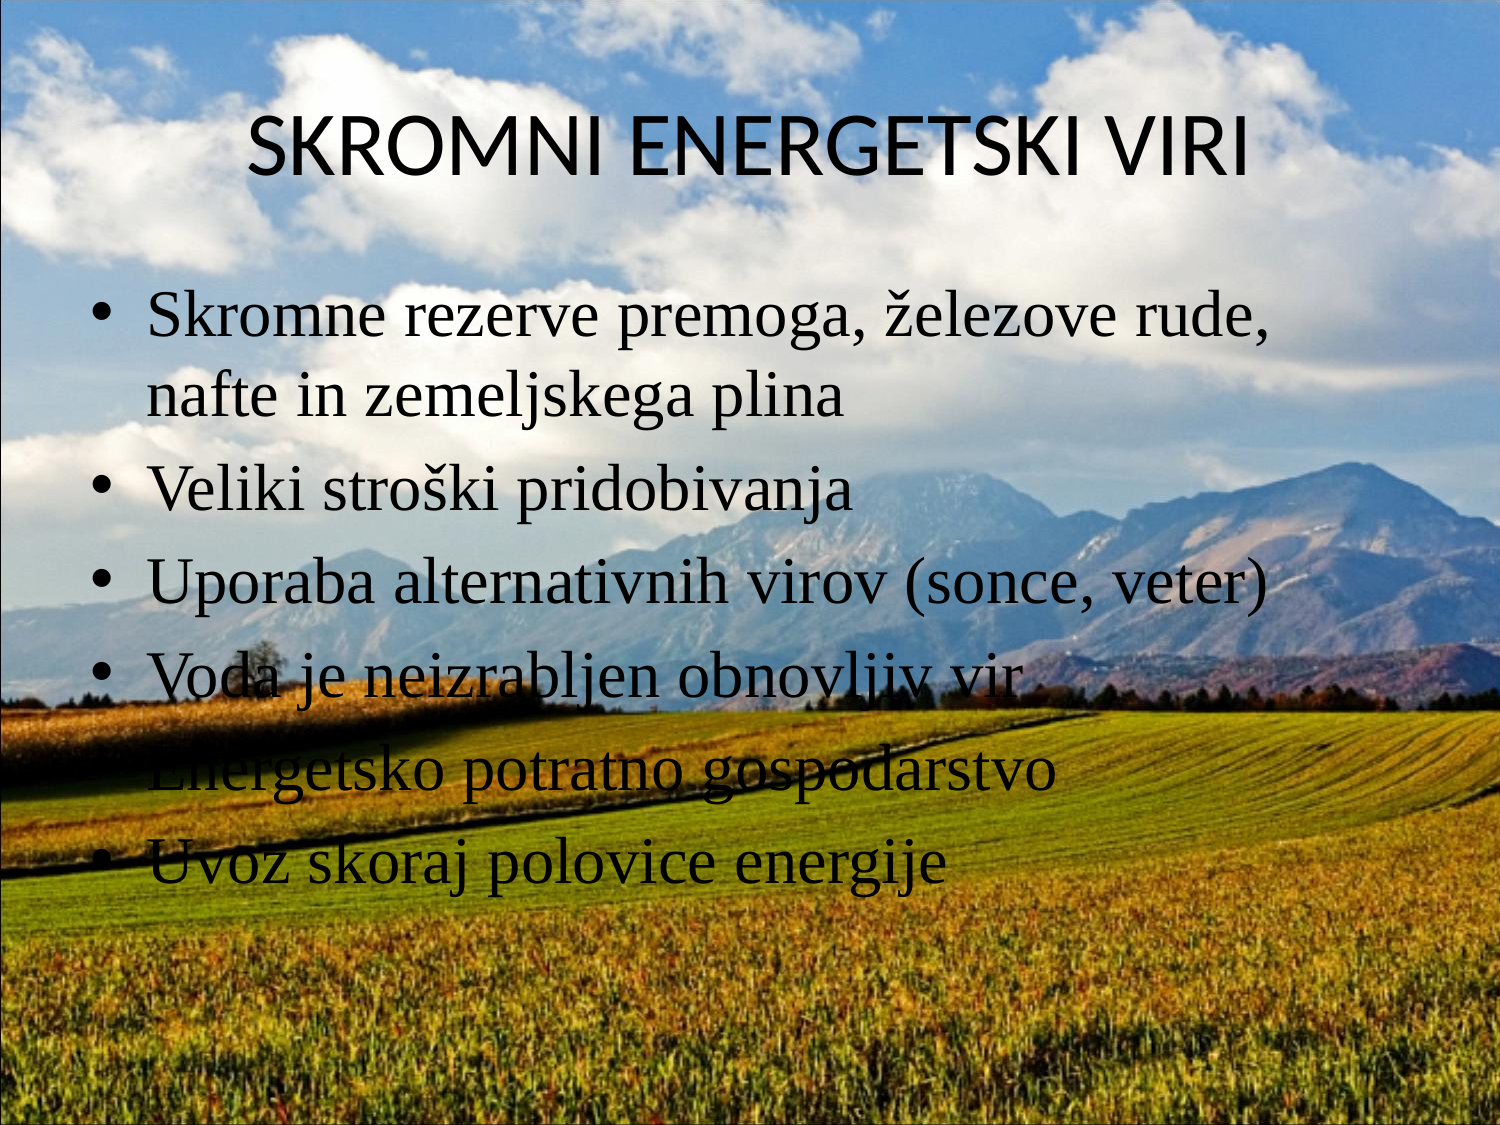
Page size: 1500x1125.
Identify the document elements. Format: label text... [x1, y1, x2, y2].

title SKROMNI ENERGETSKI VIRI [75, 45, 1425, 233]
list Skromne rezerve premoga, železove rude, nafte in zemeljskega plina Veliki stroški pridobivanja Uporaba alternativnih virov (sonce, veter) Voda je neizrabljen obnovljiv vir Energetsko potratno gospodarstvo Uvoz skoraj polovice energije [75, 262, 1425, 1005]
picture [0, 0, 1500, 1125]
